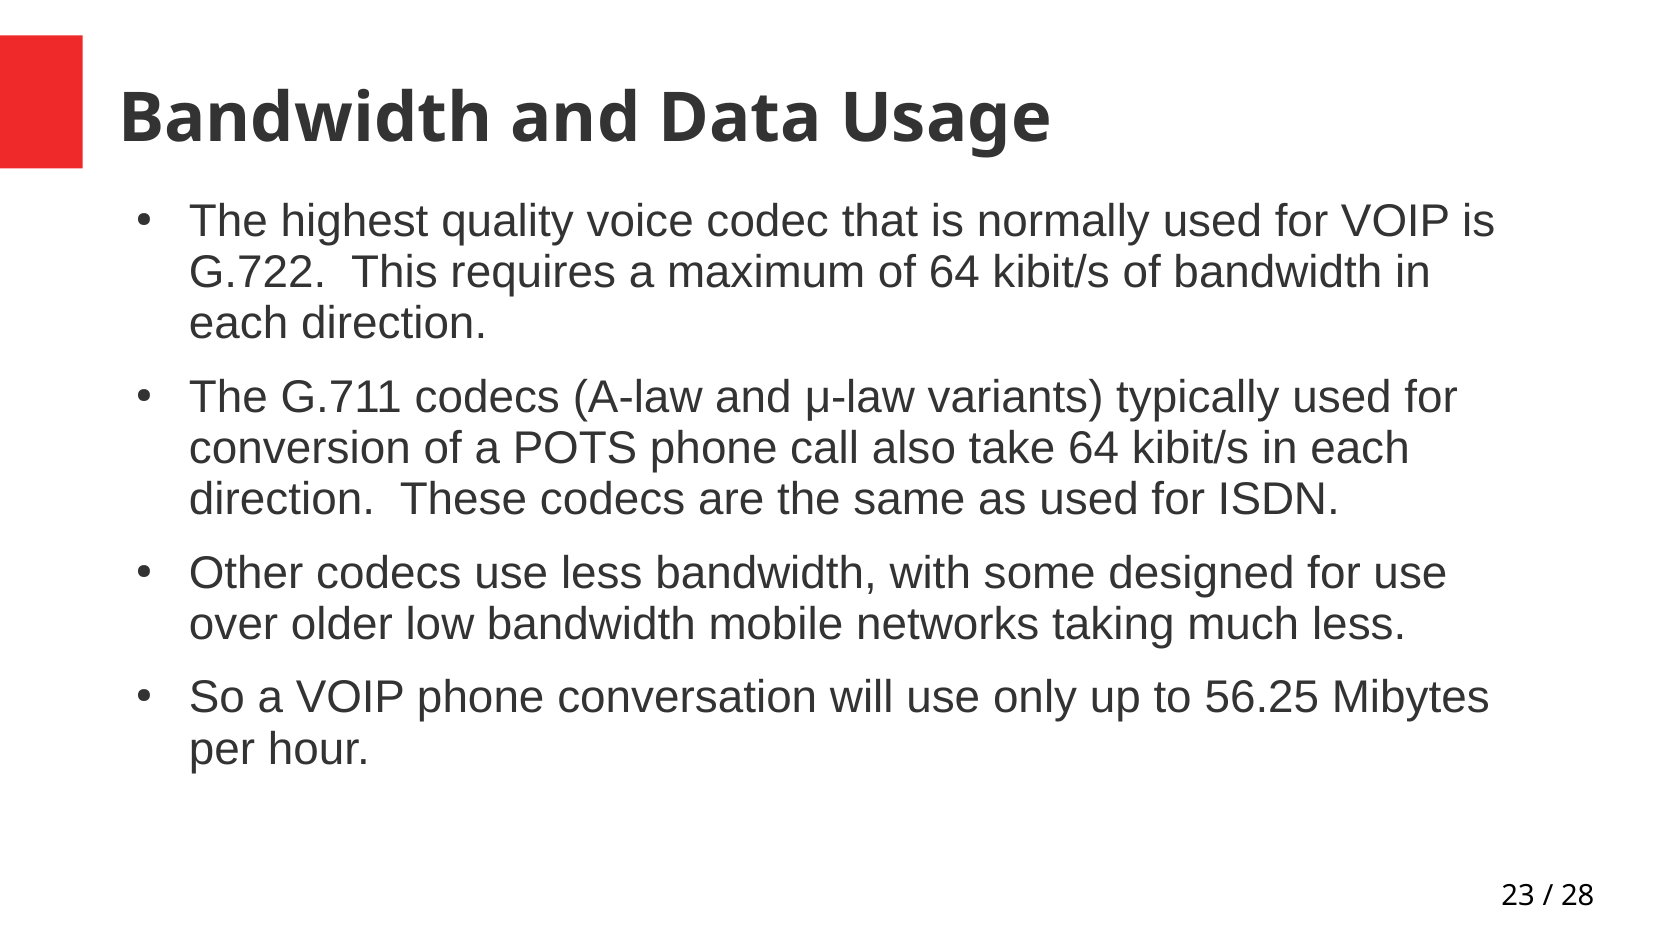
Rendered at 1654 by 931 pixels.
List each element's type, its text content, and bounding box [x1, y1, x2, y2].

title Bandwidth and Data Usage [118, 37, 1571, 193]
list The highest quality voice codec that is normally used for VOIP is G.722. This requires a maximum of 64 kibit/s of bandwidth in each direction. The G.711 codecs (A-law and μ-law variants) typically used for conversion of a POTS phone call also take 64 kibit/s in each direction. These codecs are the same as used for ISDN. Other codecs use less bandwidth, with some designed for use over older low bandwidth mobile networks taking much less. So a VOIP phone conversation will use only up to 56.25 Mibytes per hour. [118, 194, 1536, 851]
